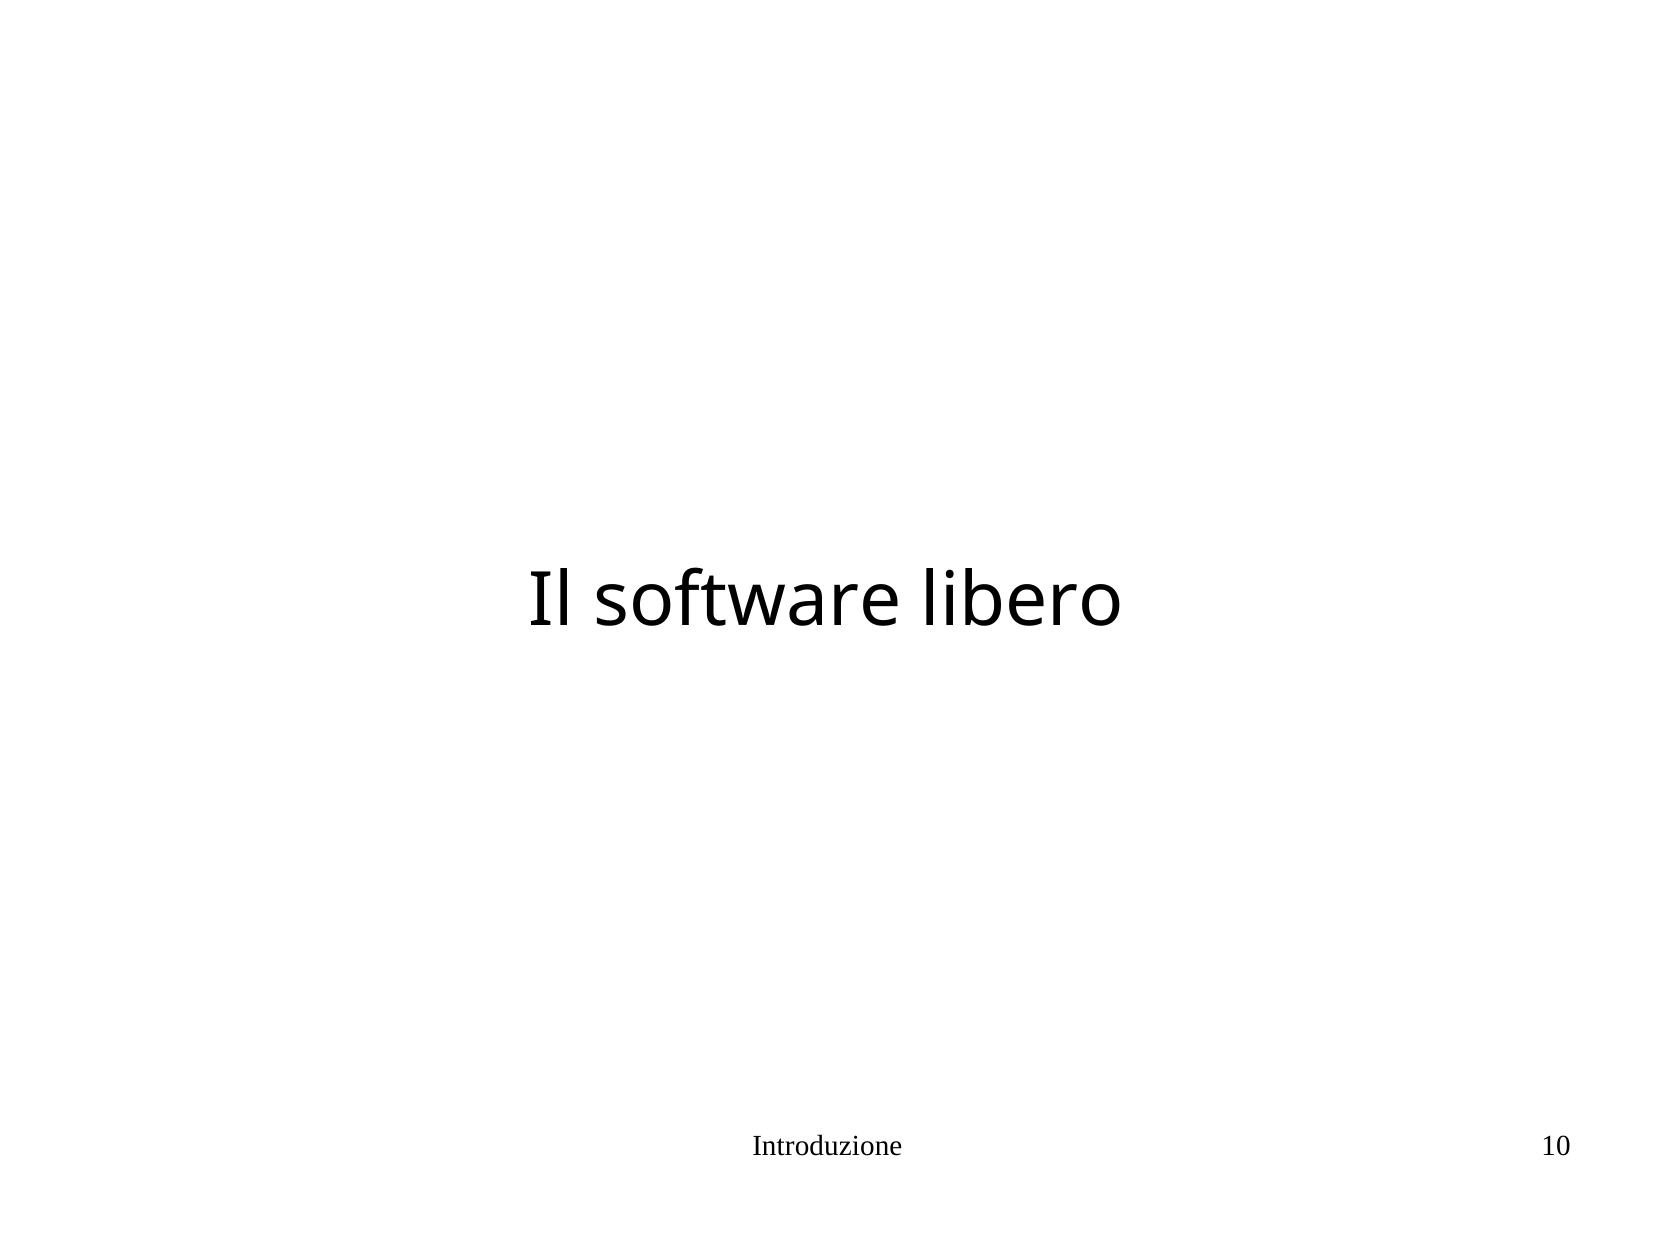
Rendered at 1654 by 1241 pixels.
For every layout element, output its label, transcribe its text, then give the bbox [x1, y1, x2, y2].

text_box Il software libero [191, 545, 1462, 714]
